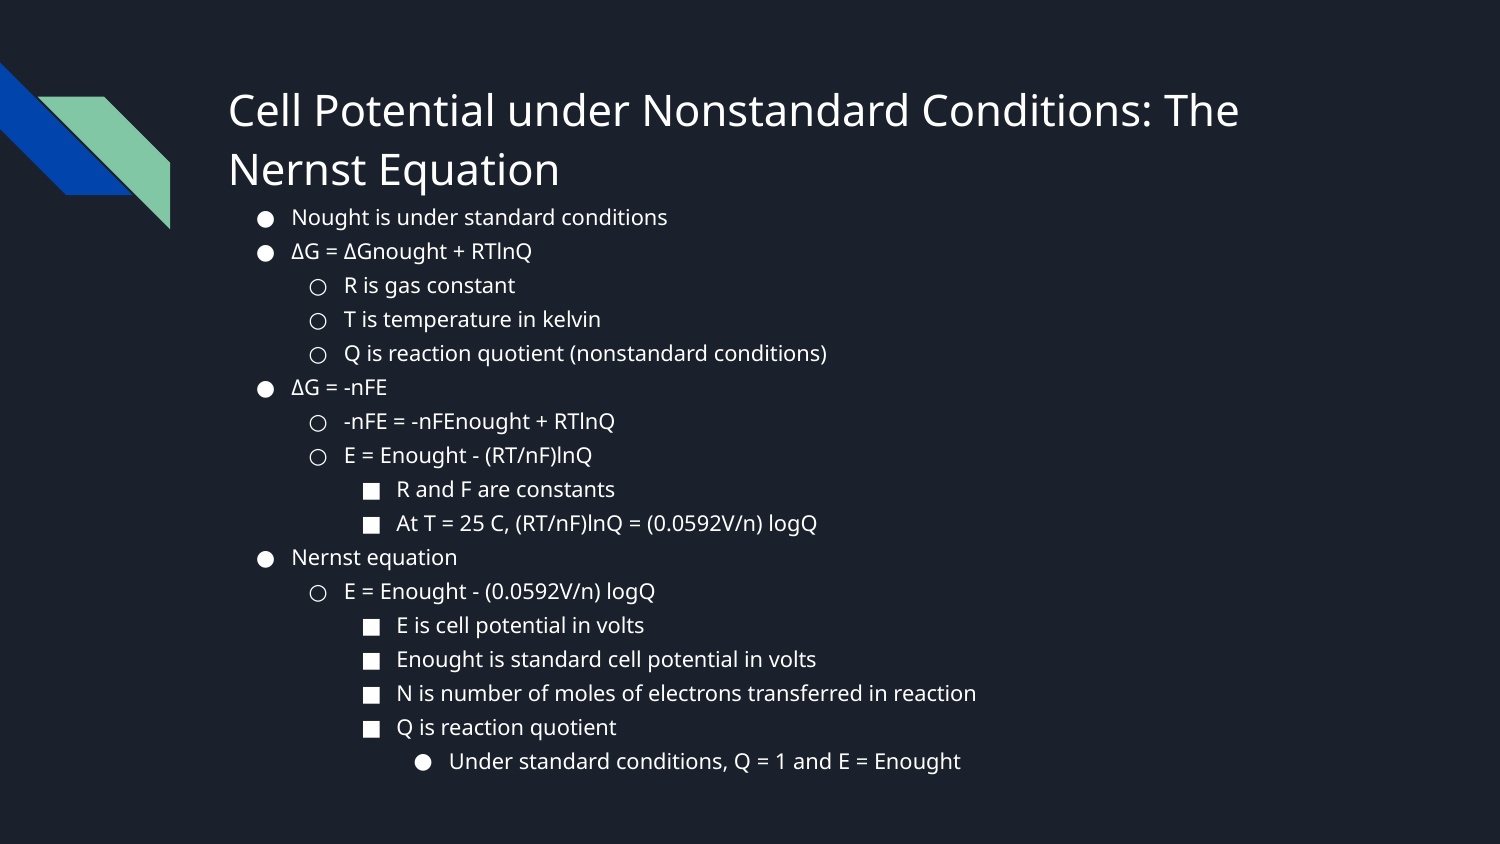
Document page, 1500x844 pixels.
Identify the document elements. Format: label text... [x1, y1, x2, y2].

title Cell Potential under Nonstandard Conditions: The Nernst Equation [212, 64, 1368, 215]
list Nought is under standard conditions ΔG = ΔGnought + RTlnQ R is gas constant T is temperature in kelvin Q is reaction quotient (nonstandard conditions) ΔG = -nFE -nFE = -nFEnought + RTlnQ E = Enought - (RT/nF)lnQ R and F are constants At T = 25 C, (RT/nF)lnQ = (0.0592V/n) logQ Nernst equation E = Enought - (0.0592V/n) logQ E is cell potential in volts Enought is standard cell potential in volts N is number of moles of electrons transferred in reaction Q is reaction quotient Under standard conditions, Q = 1 and E = Enought [224, 183, 1379, 798]
